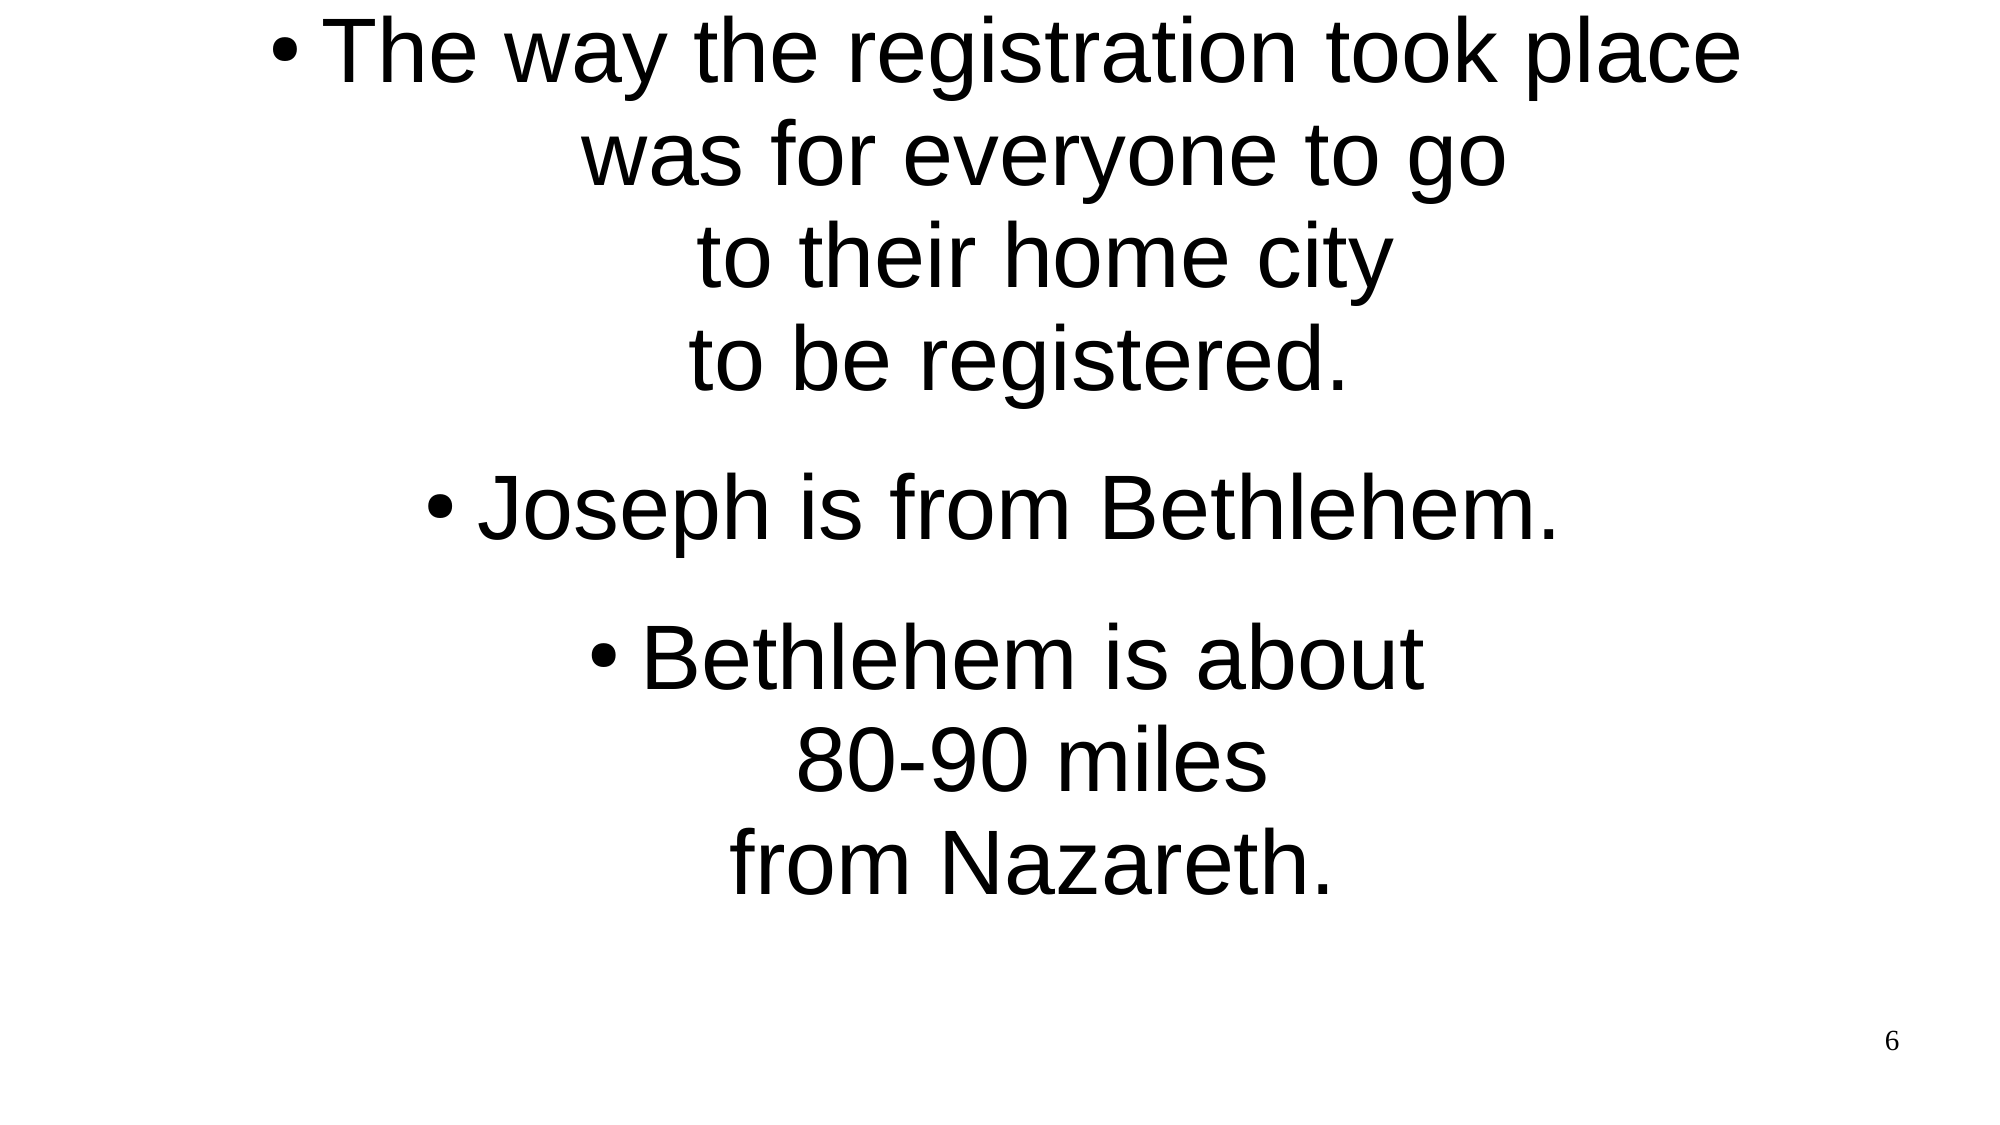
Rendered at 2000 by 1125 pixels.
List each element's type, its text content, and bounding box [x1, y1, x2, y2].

list The way the registration took place was for everyone to go to their home city to be registered. Joseph is from Bethlehem. Bethlehem is about 80-90 miles from Nazareth. [0, 0, 1996, 1123]
